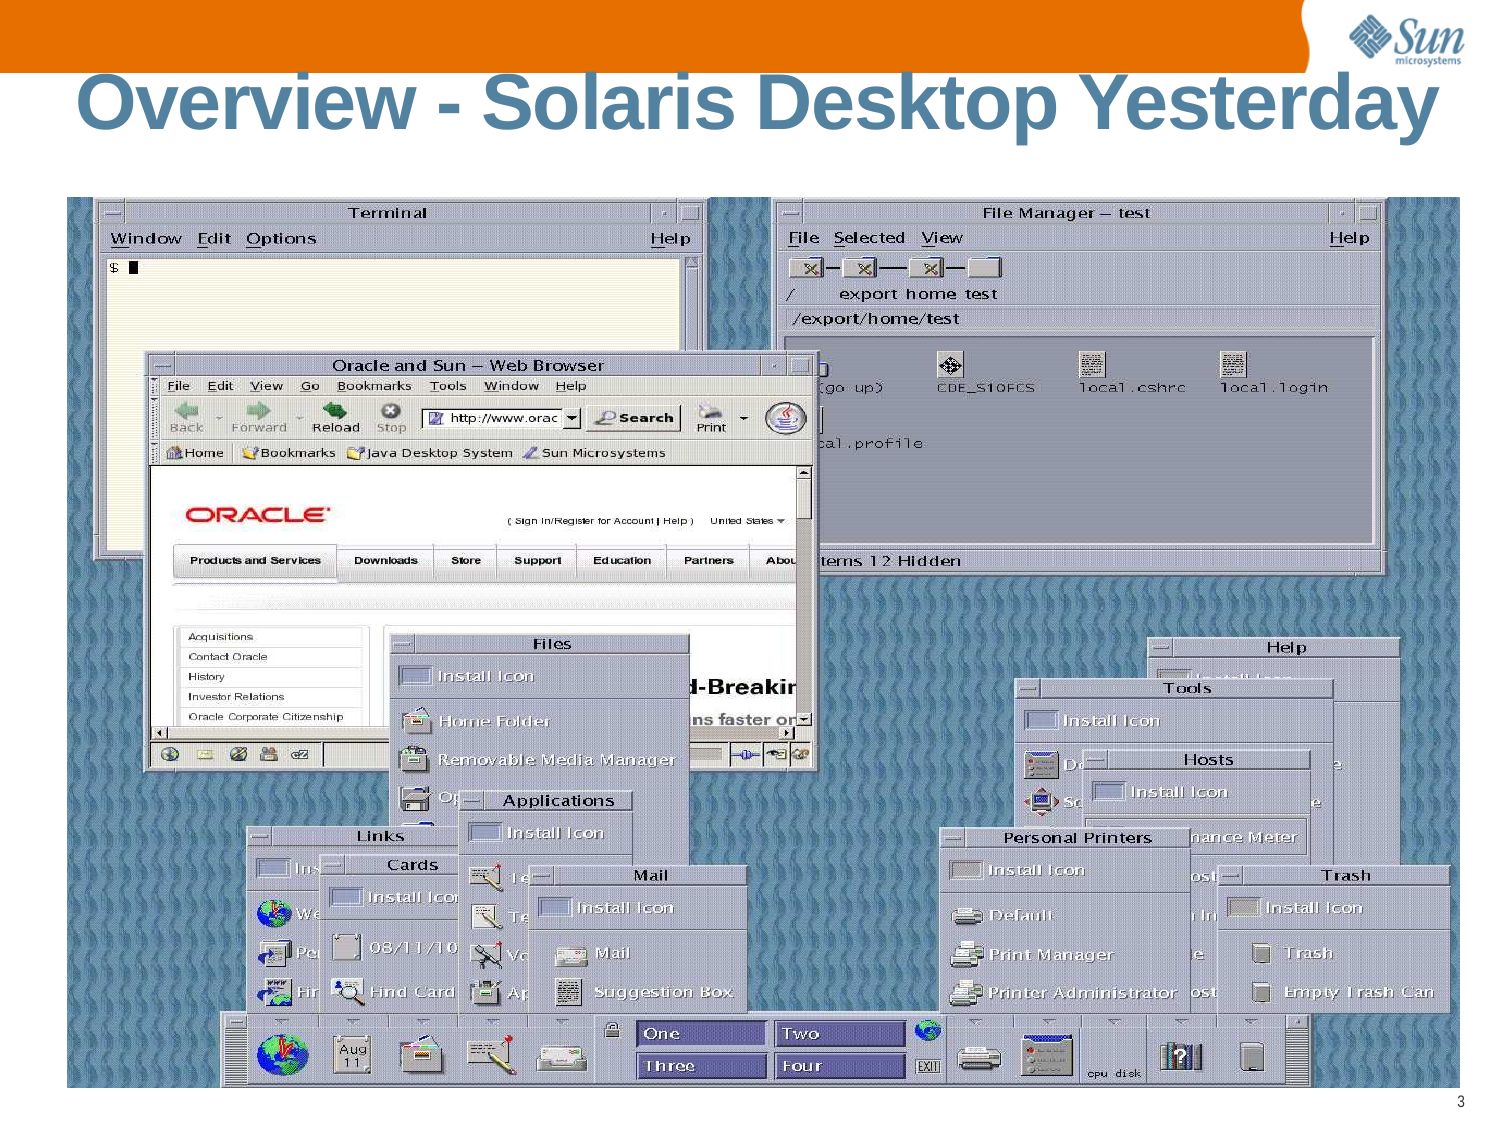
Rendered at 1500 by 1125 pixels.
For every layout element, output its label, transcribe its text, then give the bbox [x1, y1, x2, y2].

picture [67, 197, 1460, 1088]
title Overview - Solaris Desktop Yesterday [75, 87, 1486, 243]
picture [0, 0, 1500, 73]
